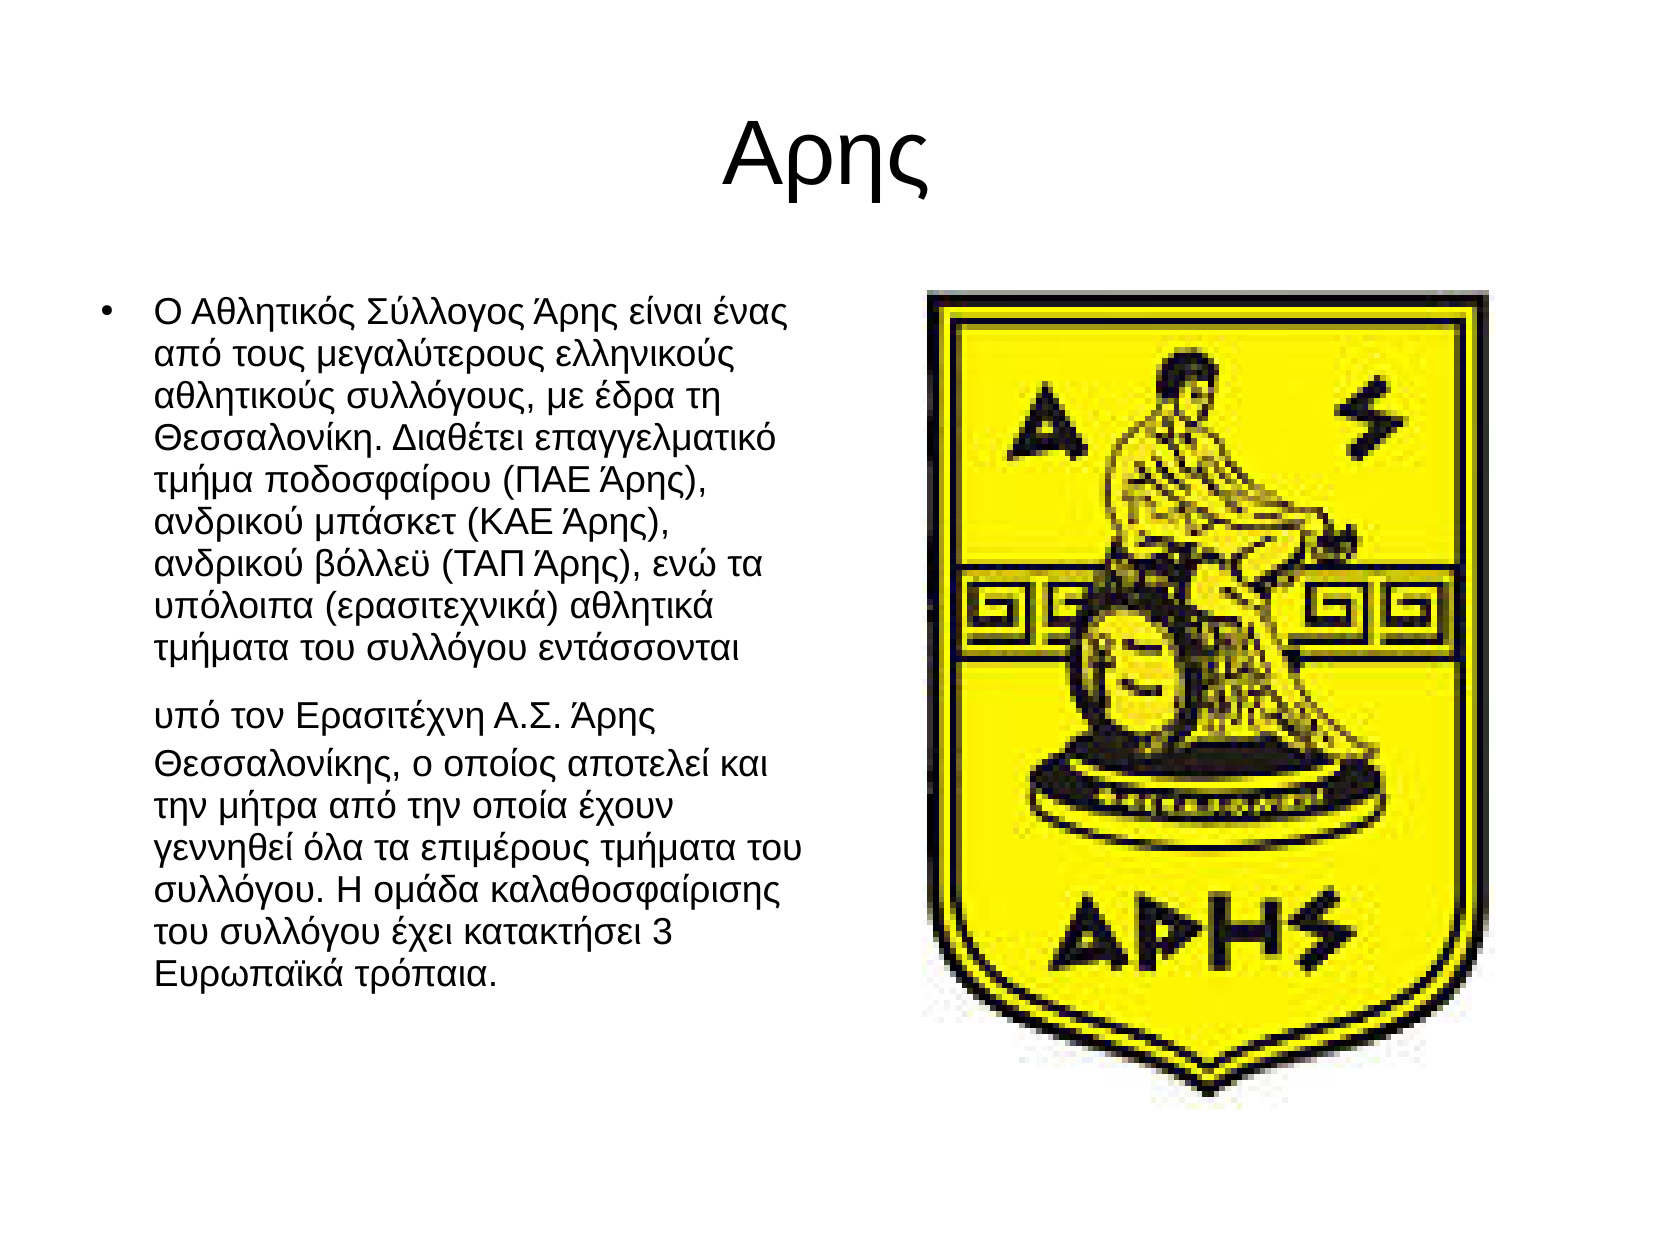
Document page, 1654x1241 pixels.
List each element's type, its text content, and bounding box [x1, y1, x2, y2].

title Αρης [82, 56, 1571, 250]
picture [922, 290, 1495, 1109]
list Ο Αθλητικός Σύλλογος Άρης είναι ένας από τους μεγαλύτερους ελληνικούς αθλητικούς συλλόγους, με έδρα τη Θεσσαλονίκη. Διαθέτει επαγγελματικό τμήμα ποδοσφαίρου (ΠΑΕ Άρης), ανδρικού μπάσκετ (ΚΑΕ Άρης), ανδρικού βόλλεϋ (ΤΑΠ Άρης), ενώ τα υπόλοιπα (ερασιτεχνικά) αθλητικά τμήματα του συλλόγου εντάσσονται υπό τον Ερασιτέχνη Α.Σ. Άρης Θεσσαλονίκης, ο οποίος αποτελεί και την μήτρα από την οποία έχουν γεννηθεί όλα τα επιμέρους τμήματα του συλλόγου. Η ομάδα καλαθοσφαίρισης του συλλόγου έχει κατακτήσει 3 Ευρωπαϊκά τρόπαια. [82, 290, 809, 1094]
